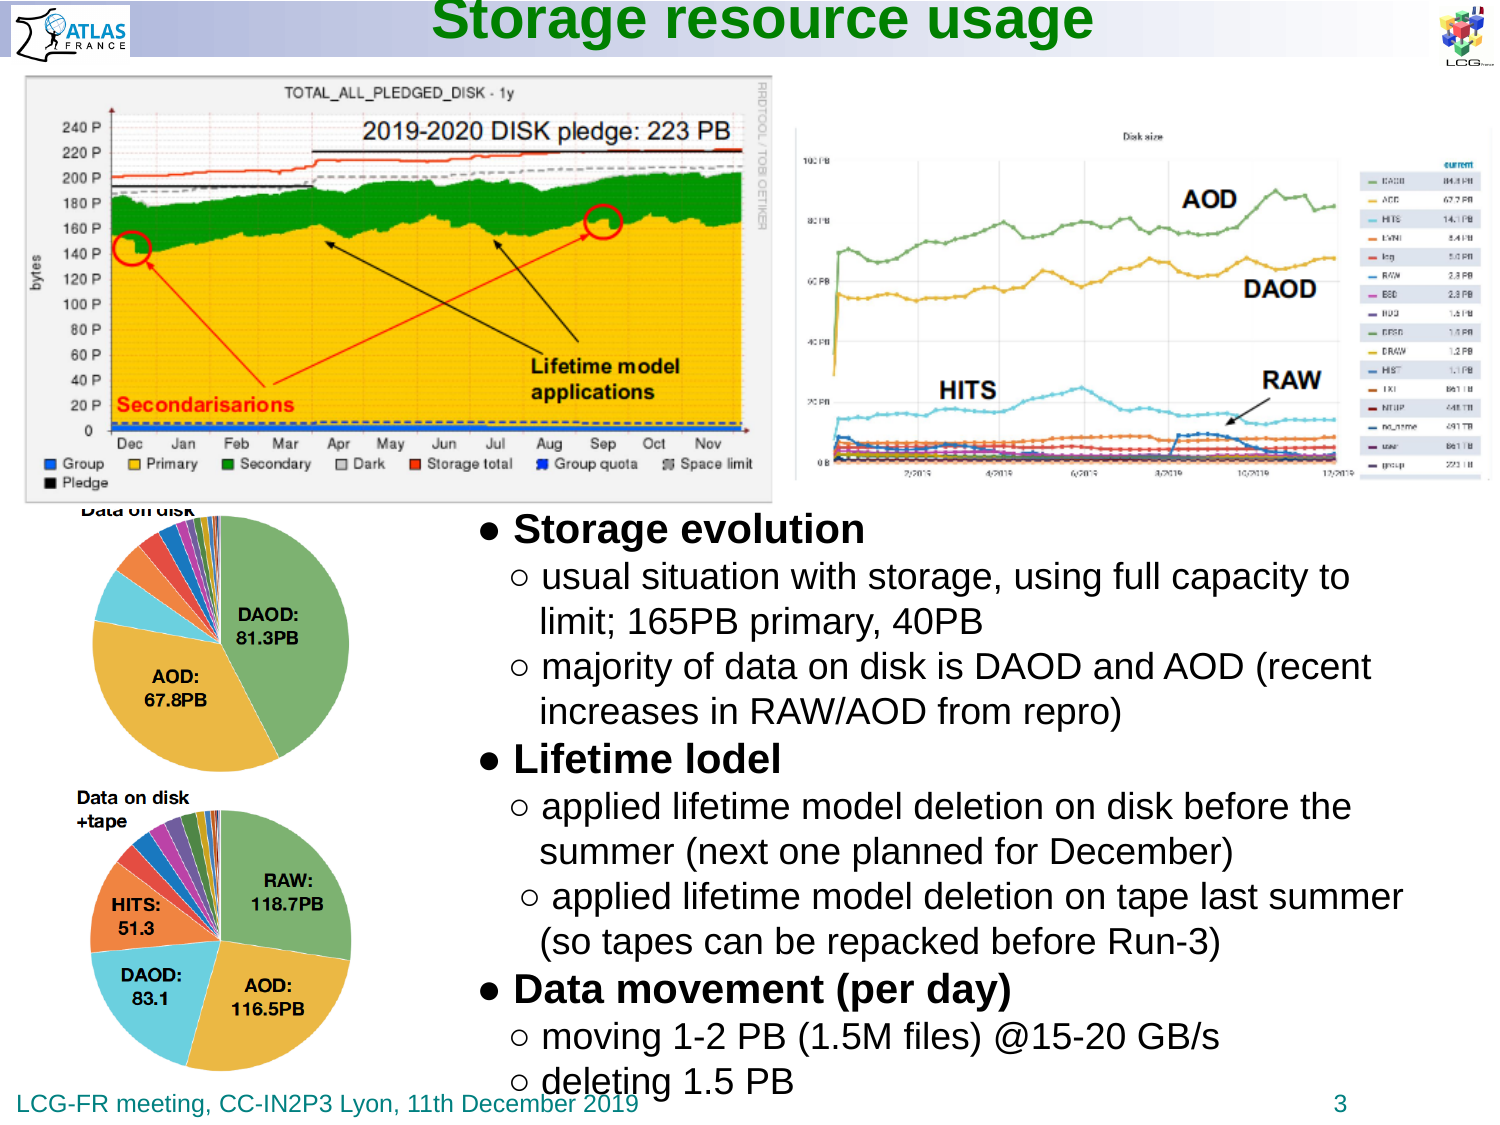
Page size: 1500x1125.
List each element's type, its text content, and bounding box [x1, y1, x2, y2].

text_box ● Storage evolution ○ usual situation with storage, using full capacity to limit; 165PB primary, 40PB ○ majority of data on disk is DAOD and AOD (recent increases in RAW/AOD from repro) ● Lifetime lodel ○ applied lifetime model deletion on disk before the summer (next one planned for December) ○ applied lifetime model deletion on tape last summer (so tapes can be repacked before Run-3) ● Data movement (per day) ○ moving 1-2 PB (1.5M files) @15-20 GB/s ○ deleting 1.5 PB [461, 509, 1447, 874]
text_box Storage resource usage [7, 0, 1500, 70]
picture [0, 70, 1500, 1084]
